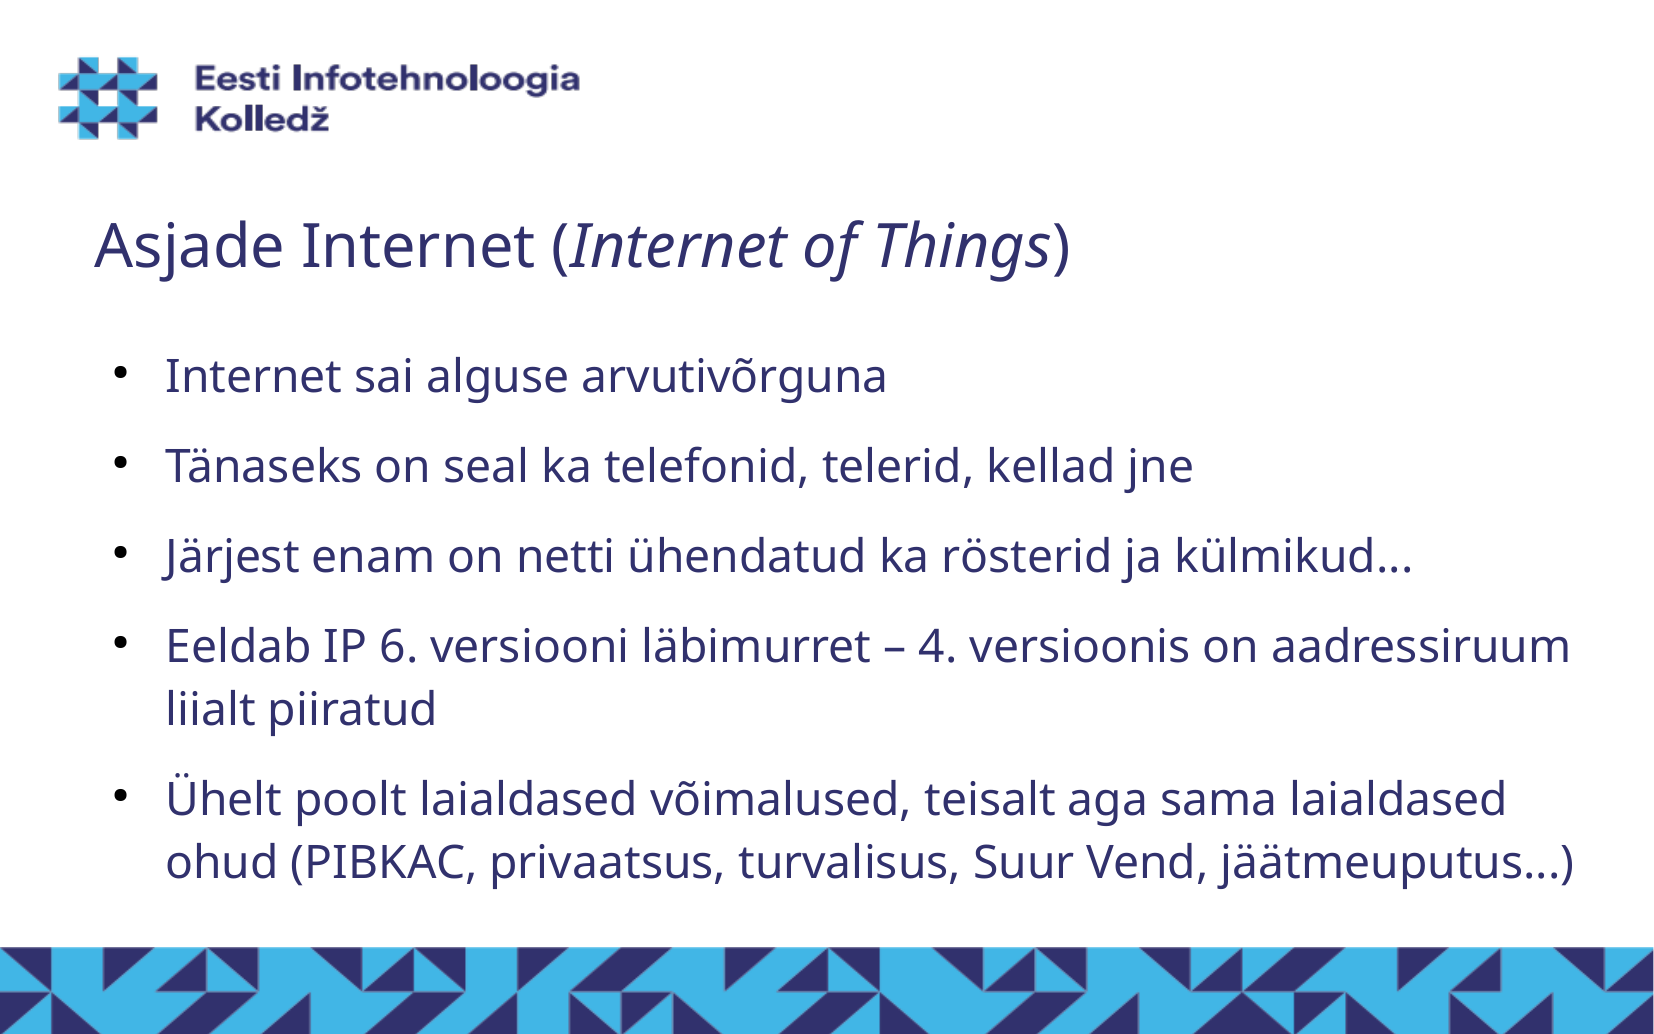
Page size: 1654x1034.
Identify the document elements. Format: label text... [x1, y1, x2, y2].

title Asjade Internet (Internet of Things) [94, 157, 1607, 330]
list Internet sai alguse arvutivõrguna Tänaseks on seal ka telefonid, telerid, kellad jne Järjest enam on netti ühendatud ka rösterid ja külmikud... Eeldab IP 6. versiooni läbimurret – 4. versioonis on aadressiruum liialt piiratud Ühelt poolt laialdased võimalused, teisalt aga sama laialdased ohud (PIBKAC, privaatsus, turvalisus, Suur Vend, jäätmeuputus...) [94, 342, 1607, 926]
